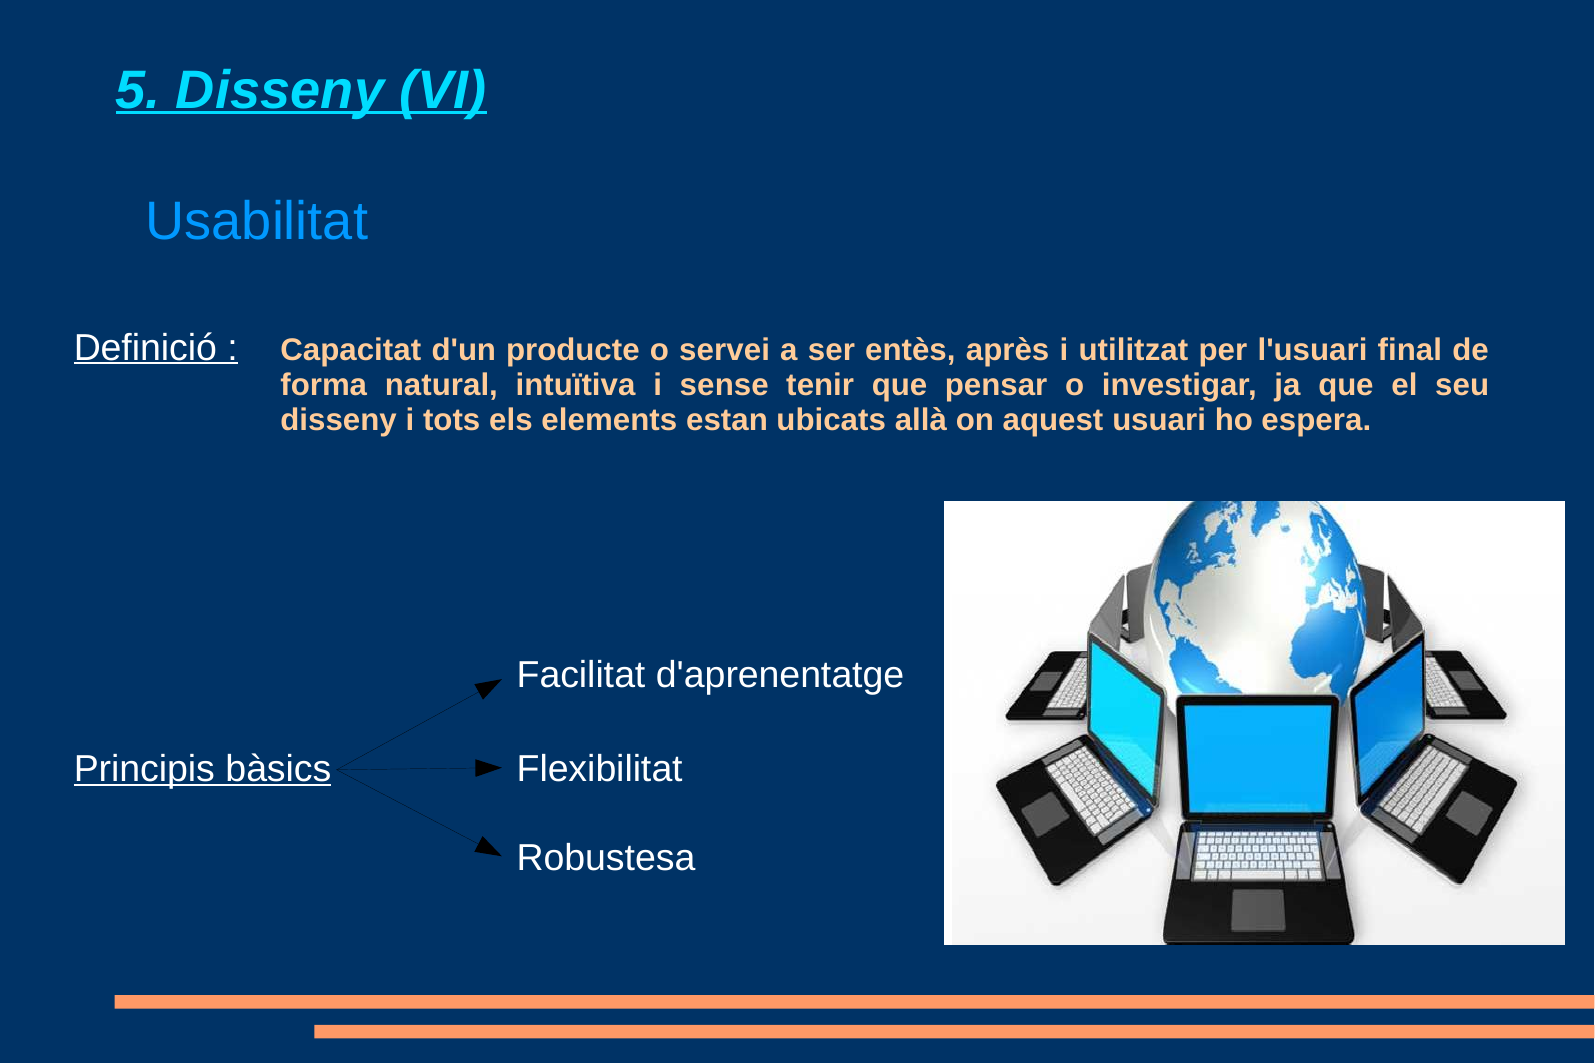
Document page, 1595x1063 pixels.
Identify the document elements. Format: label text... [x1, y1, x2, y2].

text_box Principis bàsics [59, 740, 355, 798]
text_box Flexibilitat [501, 740, 1063, 798]
text_box Facilitat d'aprenentatge [501, 645, 1063, 703]
picture [944, 501, 1565, 945]
text_box Capacitat d'un producte o servei a ser entès, après i utilitzat per l'usuari final de forma natural, intuïtiva i sense tenir que pensar o investigar, ja que el seu disseny i tots els elements estan ubicats allà on aquest usuari ho espera. [265, 325, 1506, 448]
title 5. Disseny (VI) [115, 1, 1478, 179]
title Usabilitat [145, 131, 1507, 310]
text_box Definició : [59, 318, 266, 376]
text_box Robustesa [501, 828, 1063, 886]
